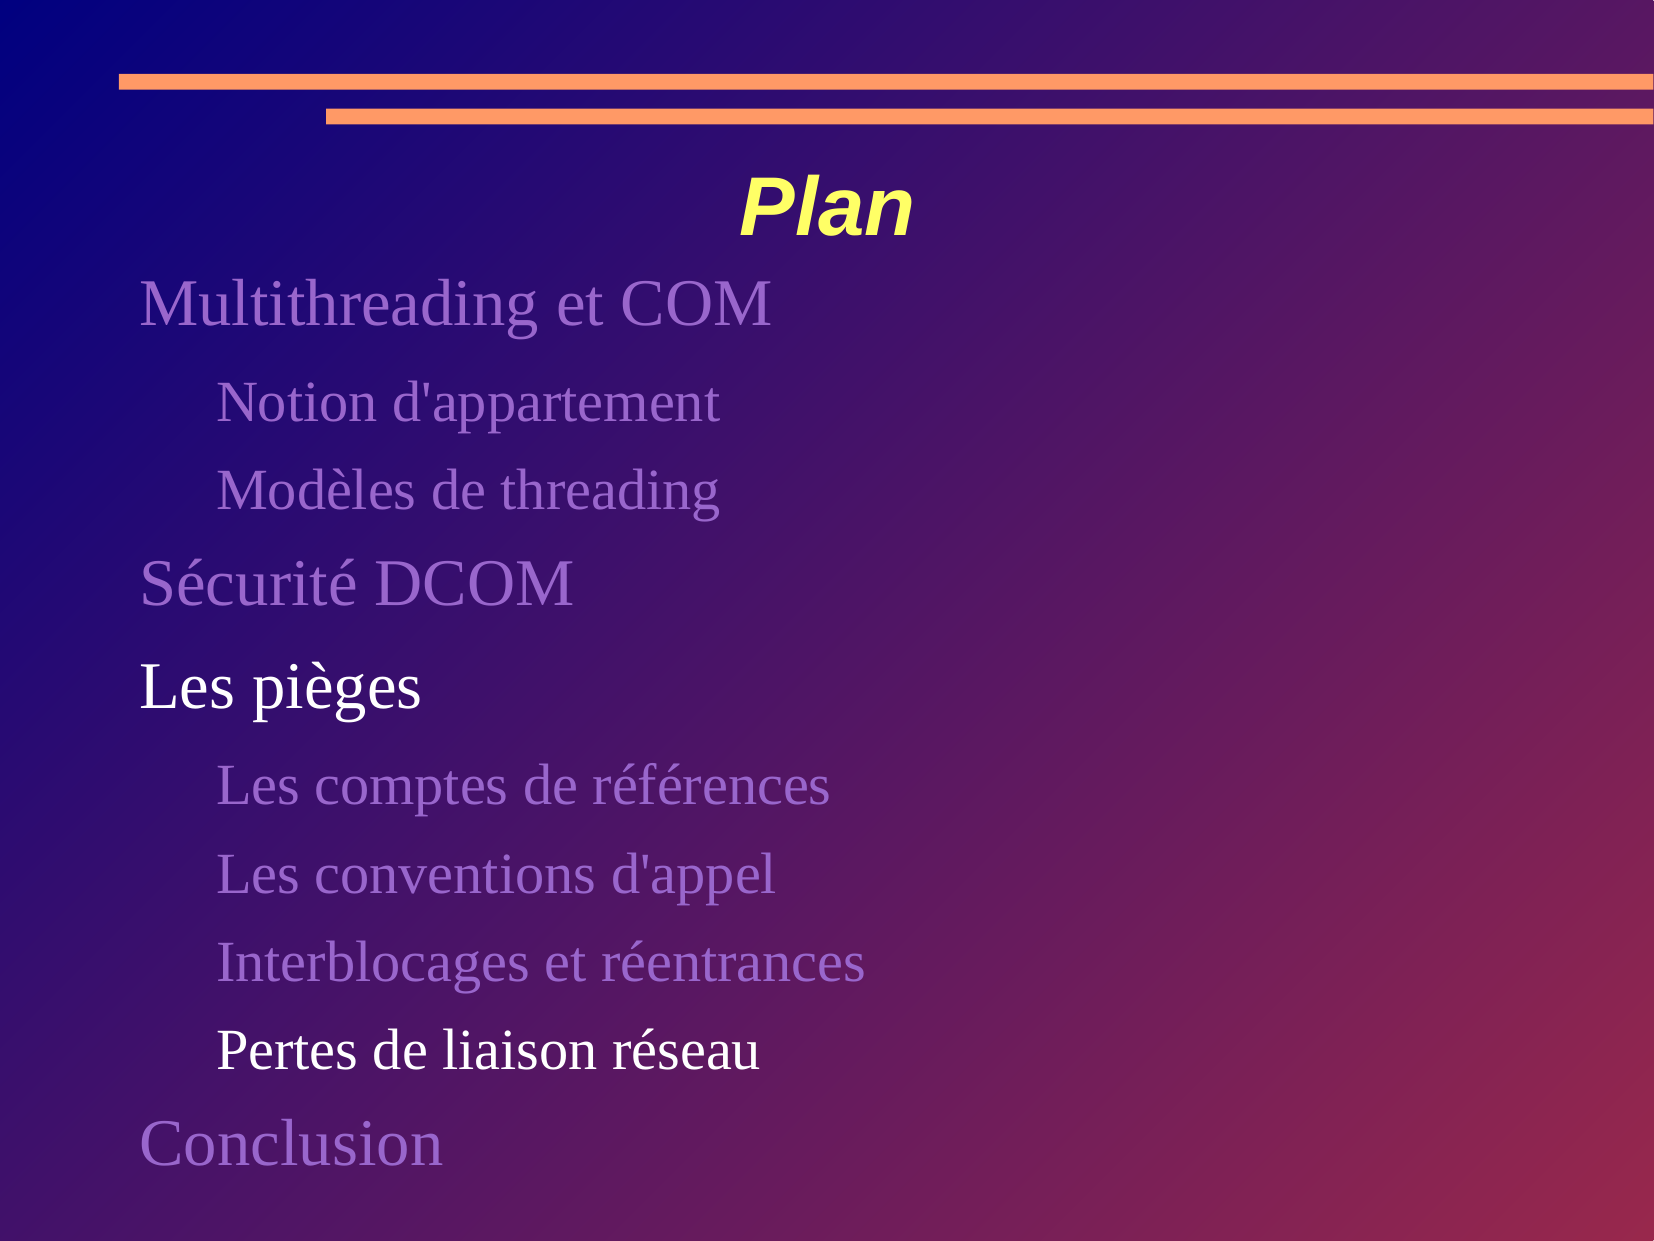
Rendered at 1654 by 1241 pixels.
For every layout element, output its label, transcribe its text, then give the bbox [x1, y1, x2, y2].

title Plan [121, 102, 1534, 265]
list Multithreading et COM Notion d'appartement Modèles de threading Sécurité DCOM Les pièges Les comptes de références Les conventions d'appel Interblocages et réentrances Pertes de liaison réseau Conclusion [121, 265, 1534, 1180]
